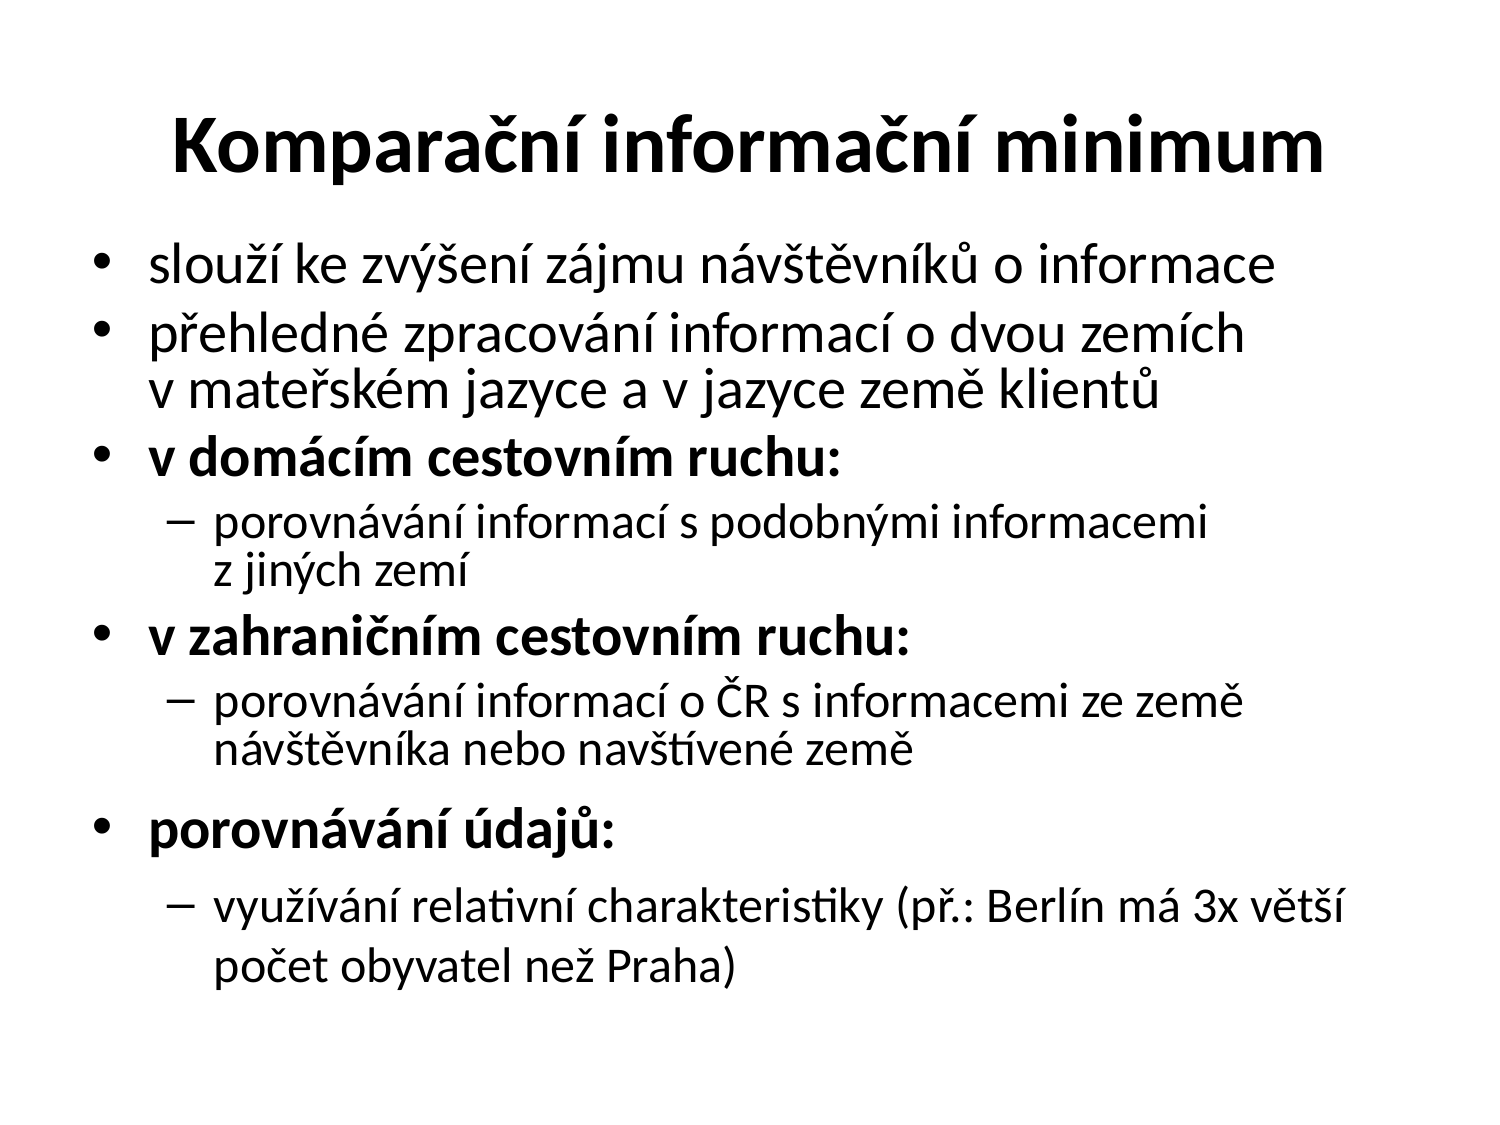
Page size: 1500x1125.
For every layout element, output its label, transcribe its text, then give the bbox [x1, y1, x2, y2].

title Komparační informační minimum [75, 45, 1426, 233]
list slouží ke zvýšení zájmu návštěvníků o informace přehledné zpracování informací o dvou zemích v mateřském jazyce a v jazyce země klientů v domácím cestovním ruchu: porovnávání informací s podobnými informacemi z jiných zemí v zahraničním cestovním ruchu: porovnávání informací o ČR s informacemi ze země návštěvníka nebo navštívené země porovnávání údajů: využívání relativní charakteristiky (př.: Berlín má 3x větší počet obyvatel než Praha) [76, 231, 1427, 1073]
